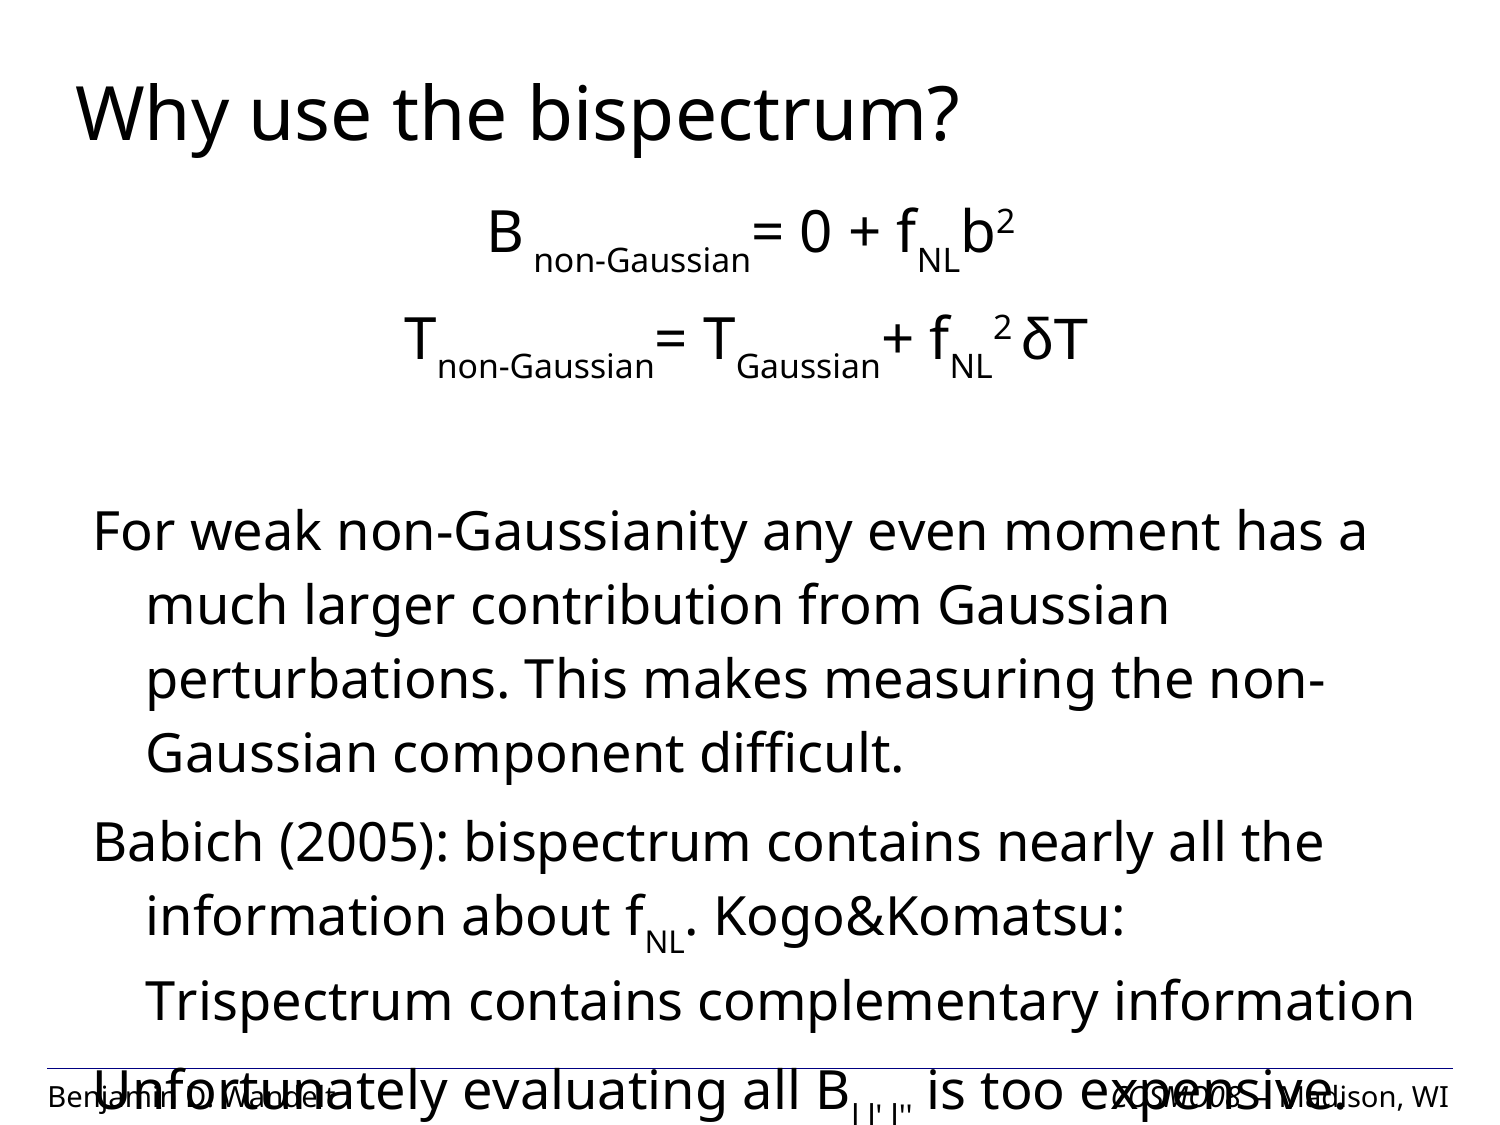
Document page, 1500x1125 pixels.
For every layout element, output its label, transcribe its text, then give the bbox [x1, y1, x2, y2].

list B non-Gaussian= 0 + fNLb2 Tnon-Gaussian= TGaussian+ fNL2 δT For weak non-Gaussianity any even moment has a much larger contribution from Gaussian perturbations. This makes measuring the non-Gaussian component difficult. Babich (2005): bispectrum contains nearly all the information about fNL. Kogo&Komatsu: Trispectrum contains complementary information Unfortunately evaluating all Bl l' l'' is too expensive. [74, 2, 1425, 1022]
